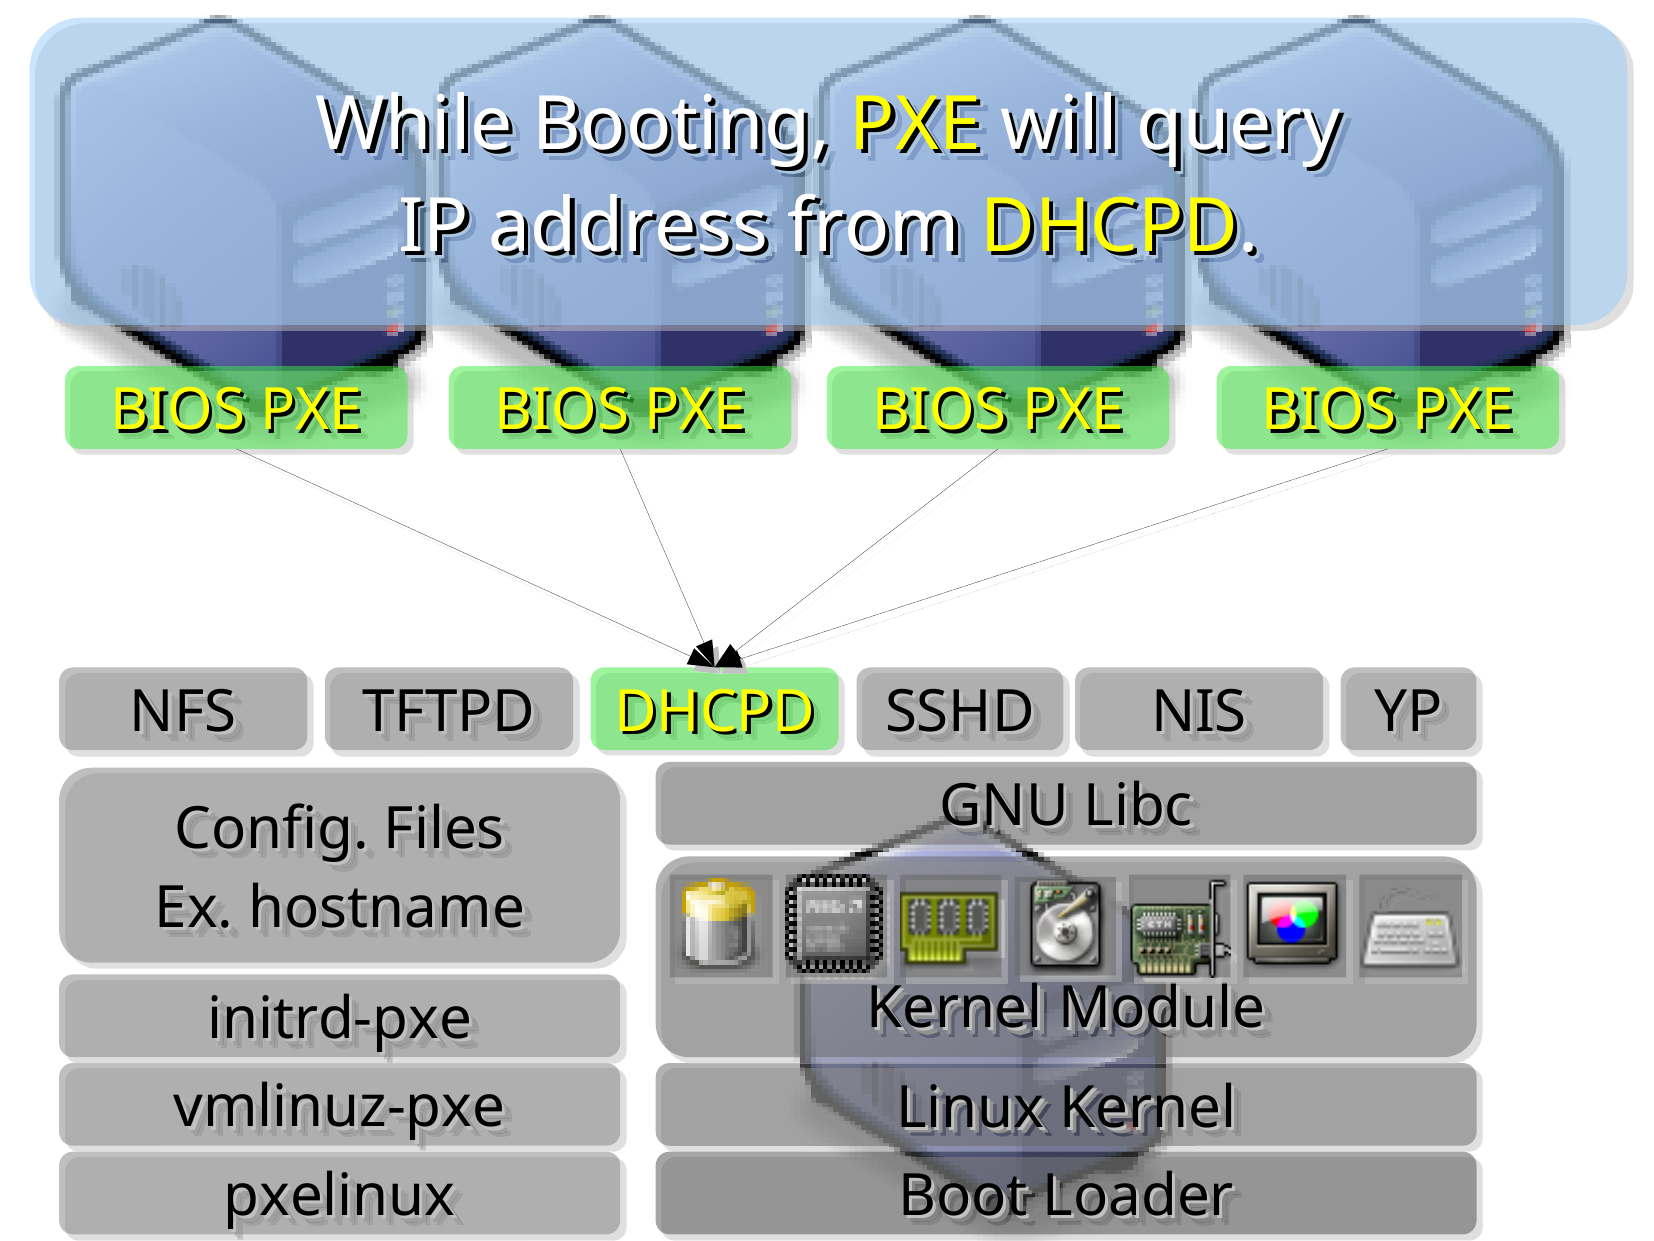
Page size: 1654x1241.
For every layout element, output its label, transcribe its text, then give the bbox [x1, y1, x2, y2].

picture [669, 874, 773, 978]
picture [767, 845, 1211, 856]
text_box Config. Files Ex. hostname [59, 767, 621, 963]
text_box BIOS PXE [826, 366, 1170, 449]
text_box YP [1340, 667, 1477, 751]
picture [1359, 874, 1463, 978]
text_box Linux Kernel [655, 1063, 1477, 1146]
text_box GNU Libc [655, 761, 1477, 845]
text_box Boot Loader [655, 1151, 1477, 1235]
picture [27, 2, 1609, 502]
picture [767, 1058, 1211, 1063]
text_box initrd-pxe [59, 974, 621, 1058]
text_box DHCPD [590, 667, 839, 751]
text_box Kernel Module [655, 856, 1477, 1058]
text_box While Booting, PXE will query IP address from DHCPD. [29, 17, 1628, 325]
text_box NIS [1075, 667, 1324, 751]
text_box vmlinuz-pxe [59, 1062, 621, 1146]
picture [1014, 876, 1116, 976]
text_box BIOS PXE [1216, 366, 1560, 449]
picture [785, 874, 888, 978]
picture [1129, 874, 1231, 978]
picture [767, 1235, 1211, 1241]
picture [900, 874, 1002, 978]
text_box SSHD [856, 667, 1064, 751]
text_box pxelinux [59, 1151, 621, 1235]
text_box NFS [59, 667, 308, 751]
picture [1243, 874, 1347, 978]
text_box BIOS PXE [448, 366, 792, 449]
picture [767, 1146, 1211, 1151]
text_box BIOS PXE [65, 366, 408, 449]
text_box TFTPD [324, 667, 574, 751]
